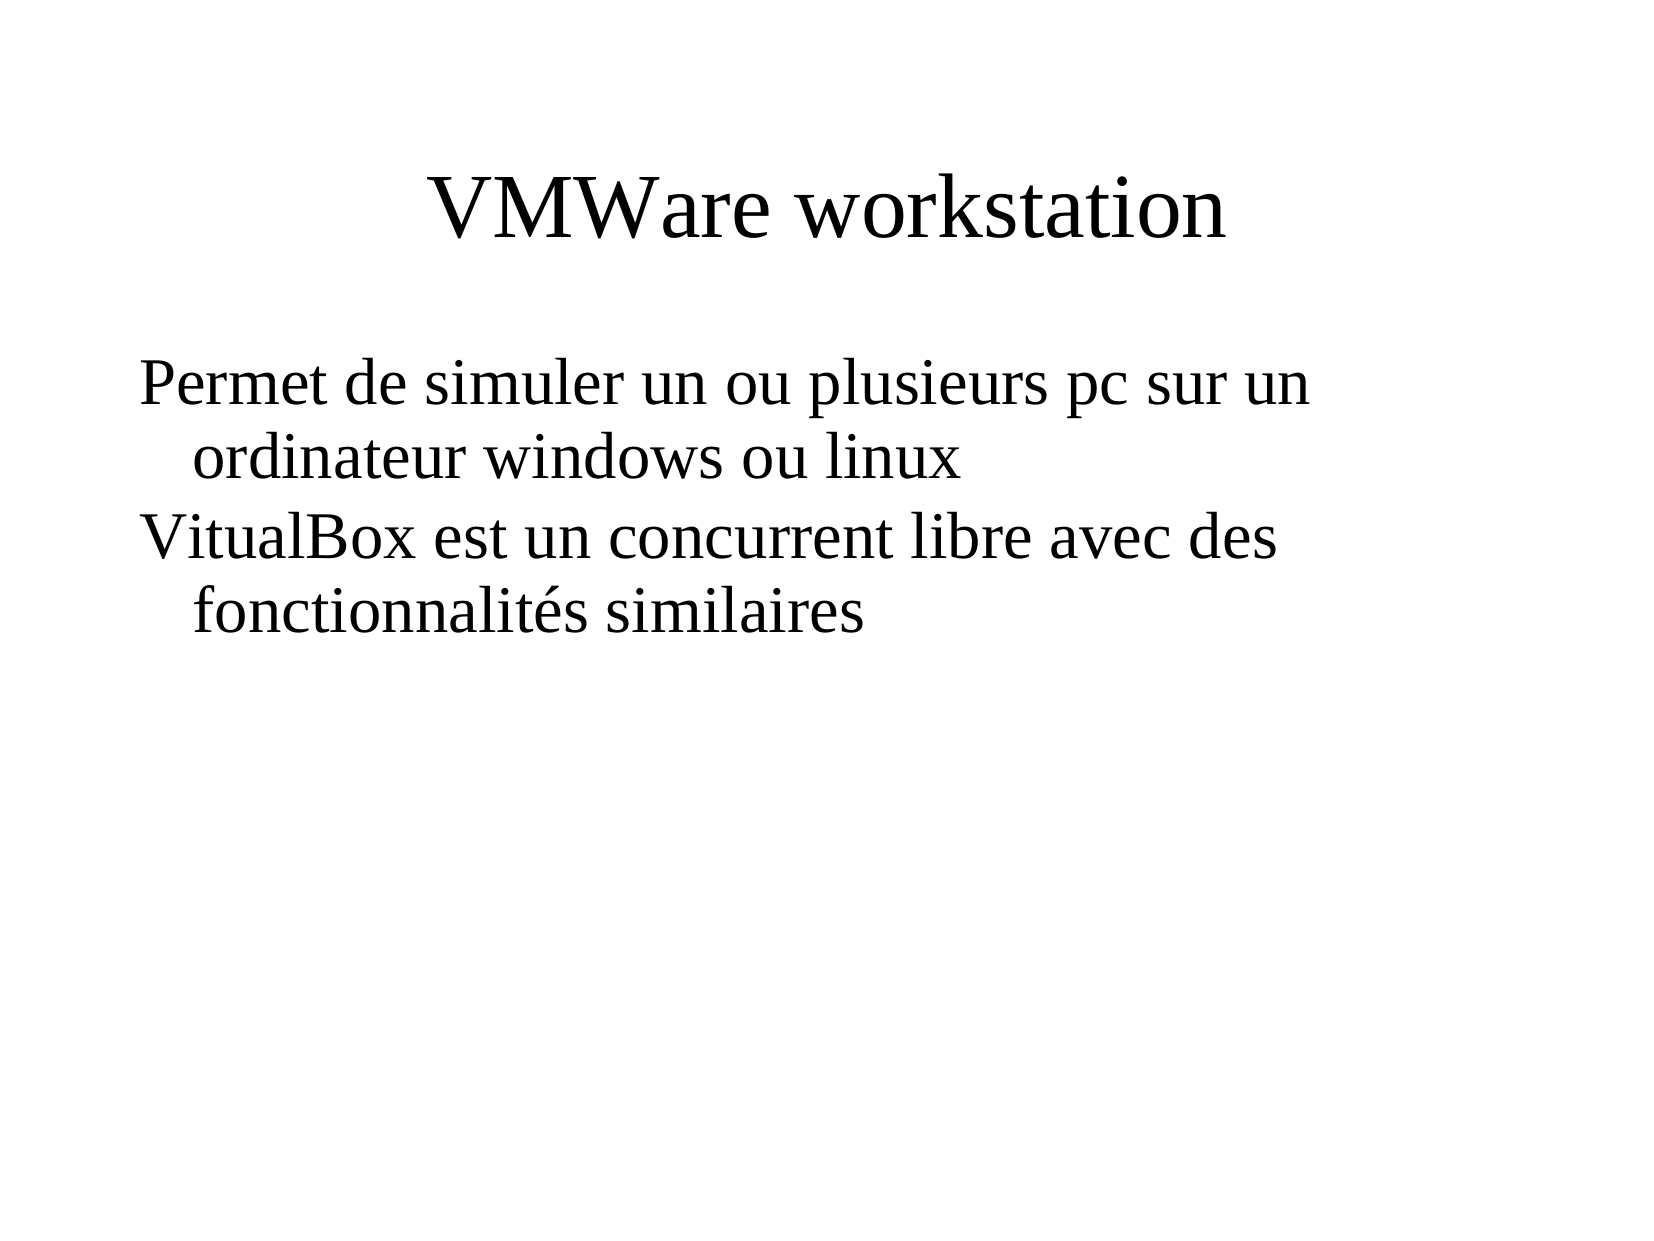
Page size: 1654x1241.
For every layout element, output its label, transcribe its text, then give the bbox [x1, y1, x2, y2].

title VMWare workstation [121, 102, 1534, 311]
list Permet de simuler un ou plusieurs pc sur un ordinateur windows ou linux VitualBox est un concurrent libre avec des fonctionnalités similaires [121, 344, 1534, 1127]
